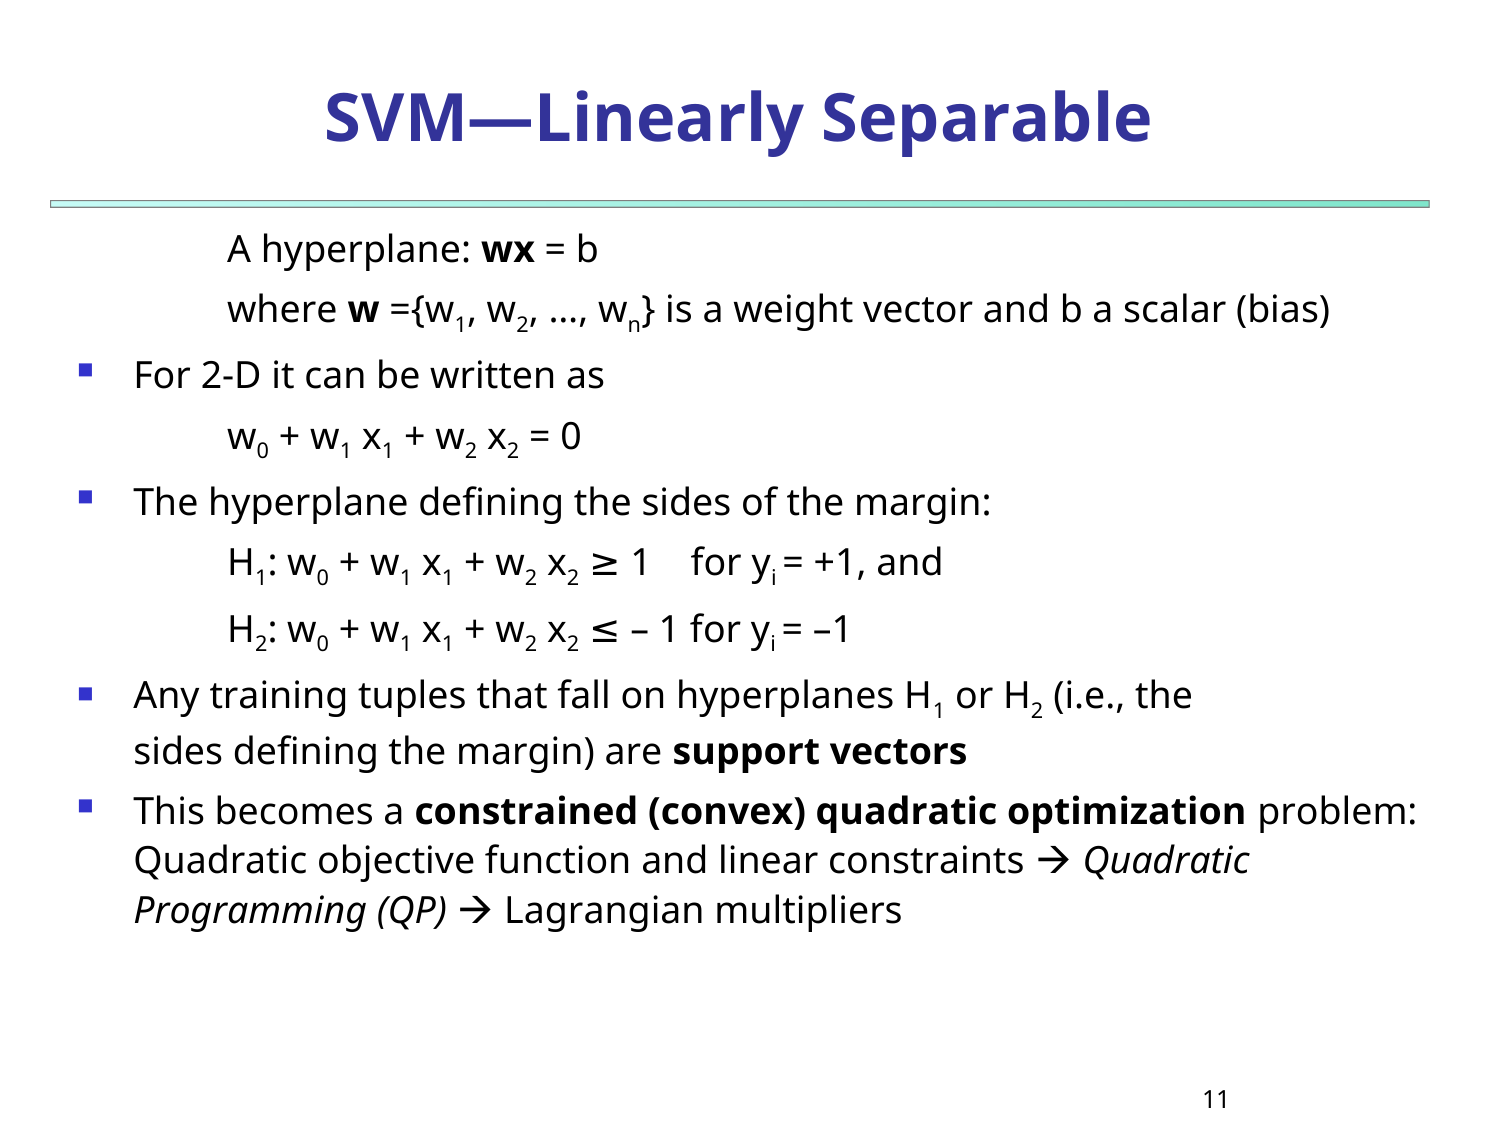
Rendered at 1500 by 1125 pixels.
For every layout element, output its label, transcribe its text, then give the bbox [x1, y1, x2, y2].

text_box A hyperplane: wx = b where w ={w1, w2, …, wn} is a weight vector and b a scalar (bias) For 2-D it can be written as w0 + w1 x1 + w2 x2 = 0 The hyperplane defining the sides of the margin: H1: w0 + w1 x1 + w2 x2 ≥ 1 for yi = +1, and H2: w0 + w1 x1 + w2 x2 ≤ – 1 for yi = –1 Any training tuples that fall on hyperplanes H1 or H2 (i.e., the sides defining the margin) are support vectors This becomes a constrained (convex) quadratic optimization problem: Quadratic objective function and linear constraints  Quadratic Programming (QP)  Lagrangian multipliers [62, 212, 1450, 1038]
text_box <number> [1187, 1062, 1500, 1125]
title SVM—Linearly Separable [50, 62, 1429, 163]
